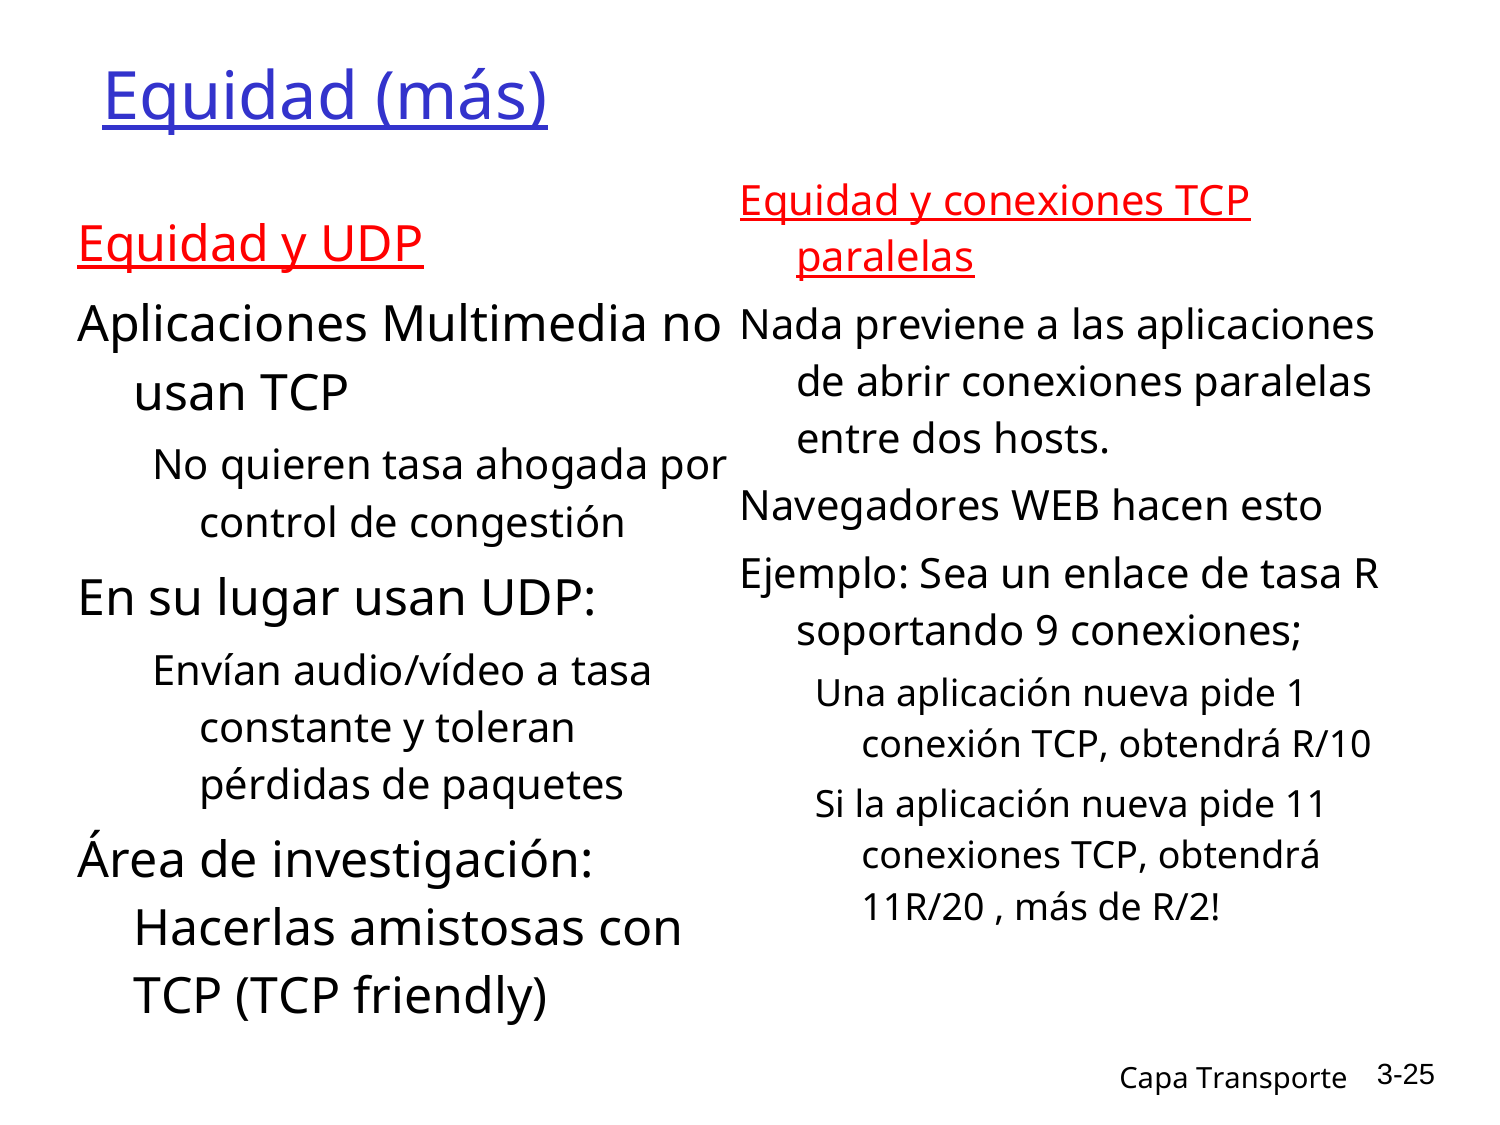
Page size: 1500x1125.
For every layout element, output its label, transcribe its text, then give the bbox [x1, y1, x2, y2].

list Equidad y conexiones TCP paralelas Nada previene a las aplicaciones de abrir conexiones paralelas entre dos hosts. Navegadores WEB hacen esto Ejemplo: Sea un enlace de tasa R soportando 9 conexiones; Una aplicación nueva pide 1 conexión TCP, obtendrá R/10 Si la aplicación nueva pide 11 conexiones TCP, obtendrá 11R/20 , más de R/2! [724, 162, 1438, 1051]
list Equidad y UDP Aplicaciones Multimedia no usan TCP No quieren tasa ahogada por control de congestión En su lugar usan UDP: Envían audio/vídeo a tasa constante y toleran pérdidas de paquetes Área de investigación: Hacerlas amistosas con TCP (TCP friendly) [62, 199, 751, 1052]
title Equidad (más) [87, 0, 1363, 188]
